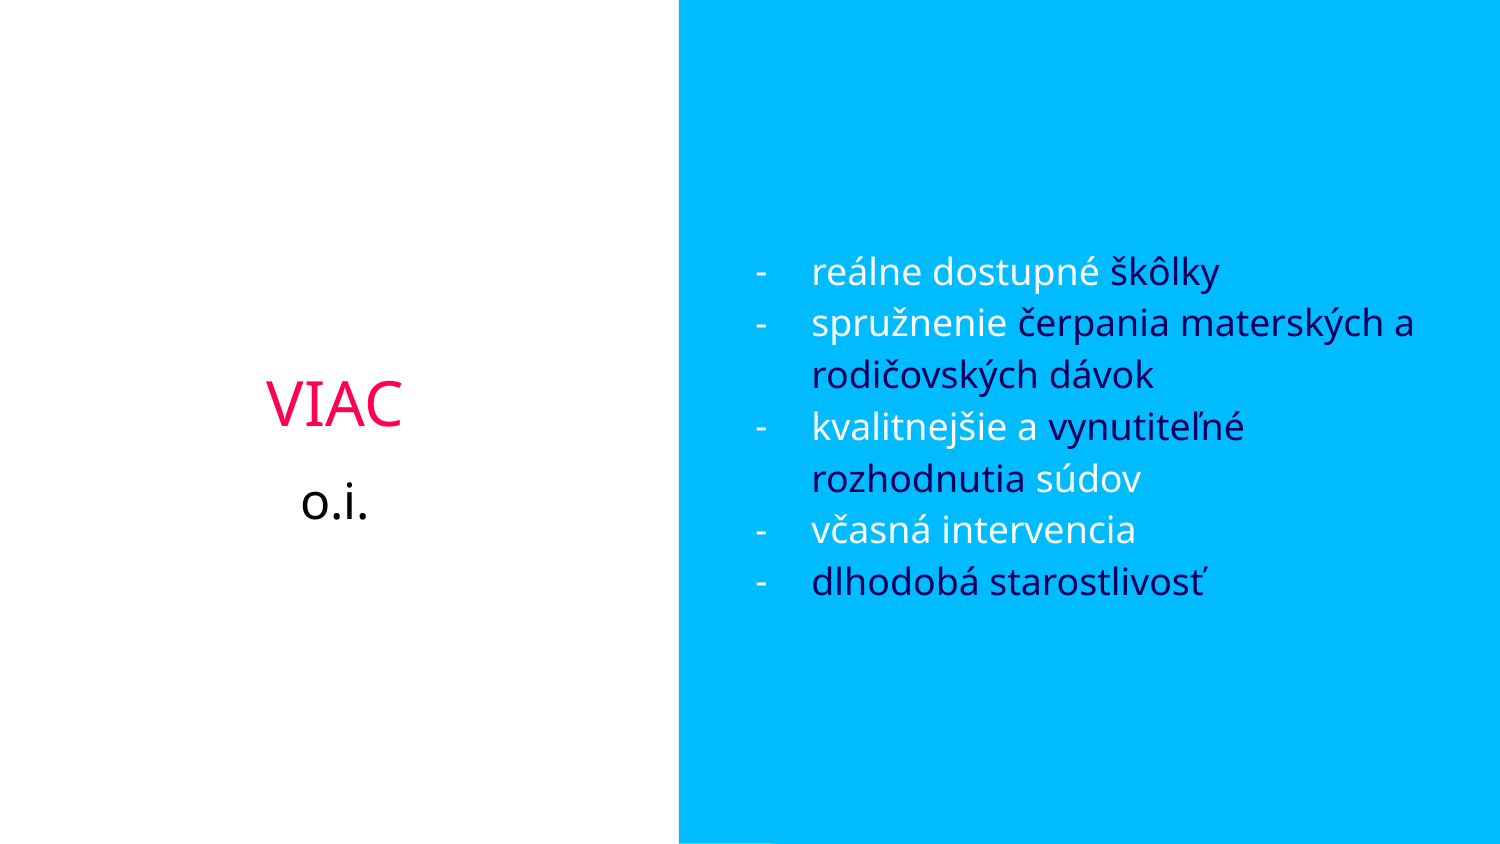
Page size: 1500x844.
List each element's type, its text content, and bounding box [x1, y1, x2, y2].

list reálne dostupné škôlky spružnenie čerpania materských a rodičovských dávok kvalitnejšie a vynutiteľné rozhodnutia súdov včasná intervencia dlhodobá starostlivosť [721, 118, 1461, 725]
title VIAC [15, 161, 656, 454]
subtitle o.i. [3, 454, 668, 713]
